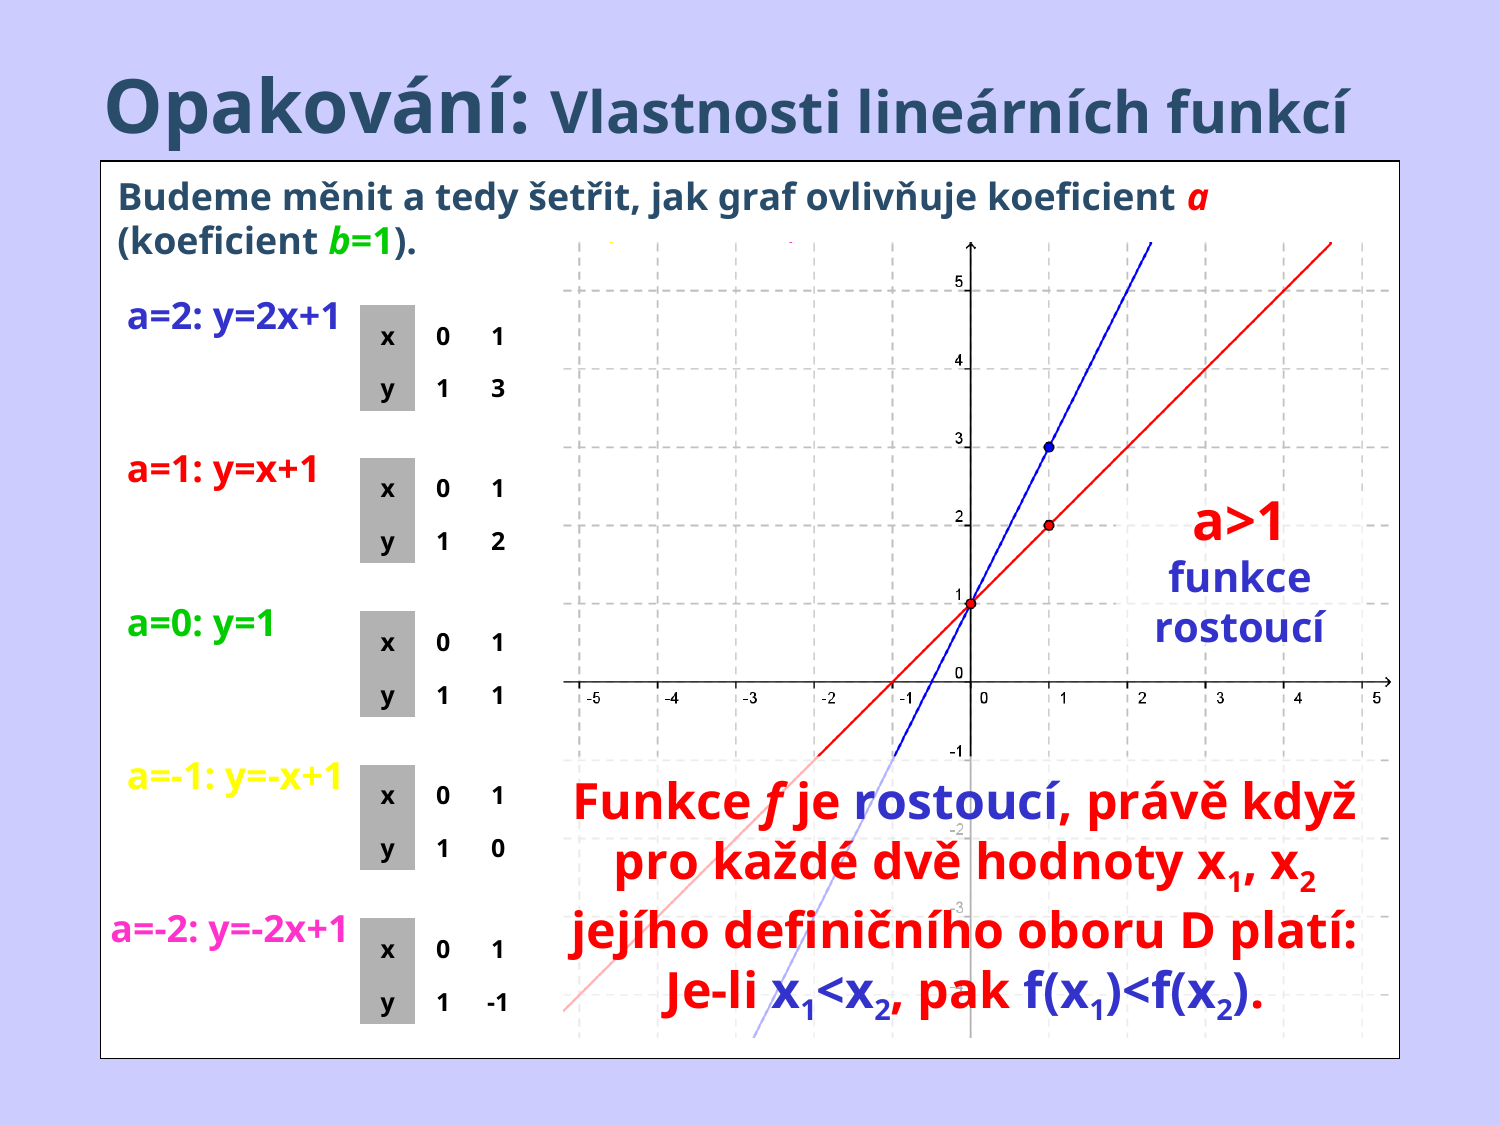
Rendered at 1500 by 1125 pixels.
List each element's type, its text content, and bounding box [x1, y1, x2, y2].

table_cell 1 [415, 511, 471, 563]
table_cell 0 [471, 818, 526, 870]
table_header 0 [415, 611, 471, 664]
table_header 0 [415, 765, 471, 818]
table_cell 1 [471, 664, 526, 717]
text_box [100, 190, 1400, 1059]
table_header x [384, 765, 415, 818]
table_header 1 [471, 765, 526, 818]
text_box Funkce f je rostoucí, právě když pro každé dvě hodnoty x1, x2 jejího definičního oboru D platí: Je-li x1<x2, pak f(x1)<f(x2). [551, 756, 1379, 1040]
table_cell y [360, 818, 415, 870]
table_cell 1 [415, 971, 471, 1024]
table_header 1 [471, 305, 526, 358]
table_cell y [360, 664, 415, 717]
table_cell -1 [471, 971, 526, 1024]
table_cell 3 [471, 358, 526, 411]
table_header 1 [471, 611, 526, 664]
table_cell y [360, 511, 415, 563]
table_header x [384, 458, 415, 511]
text_box a=-1: y=-x+1 [112, 727, 384, 822]
table_cell 1 [415, 358, 471, 411]
table_cell 2 [471, 511, 526, 563]
table_header 1 [471, 458, 526, 511]
table_header x [379, 918, 415, 971]
text_box a>1 funkce rostoucí [1116, 491, 1365, 646]
picture [563, 242, 1391, 1038]
table_cell 1 [415, 818, 471, 870]
table_cell y [360, 971, 415, 1024]
text_box a=-2: y=-2x+1 [95, 880, 379, 976]
title Opakování: Vlastnosti lineárních funkcí [88, 39, 1414, 190]
table_header 0 [415, 918, 471, 971]
table_header 0 [415, 305, 471, 358]
text_box a=1: y=x+1 [112, 420, 384, 515]
table_header x [384, 611, 415, 664]
table_header 0 [415, 458, 471, 511]
text_box a=2: y=2x+1 [112, 267, 384, 362]
table_header 1 [471, 918, 526, 971]
text_box a=0: y=1 [112, 573, 384, 669]
table_cell 1 [415, 664, 471, 717]
table_cell y [360, 358, 415, 411]
table_header x [384, 305, 415, 358]
text_box Budeme měnit a tedy šetřit, jak graf ovlivňuje koeficient a (koeficient b=1). [102, 170, 1364, 265]
